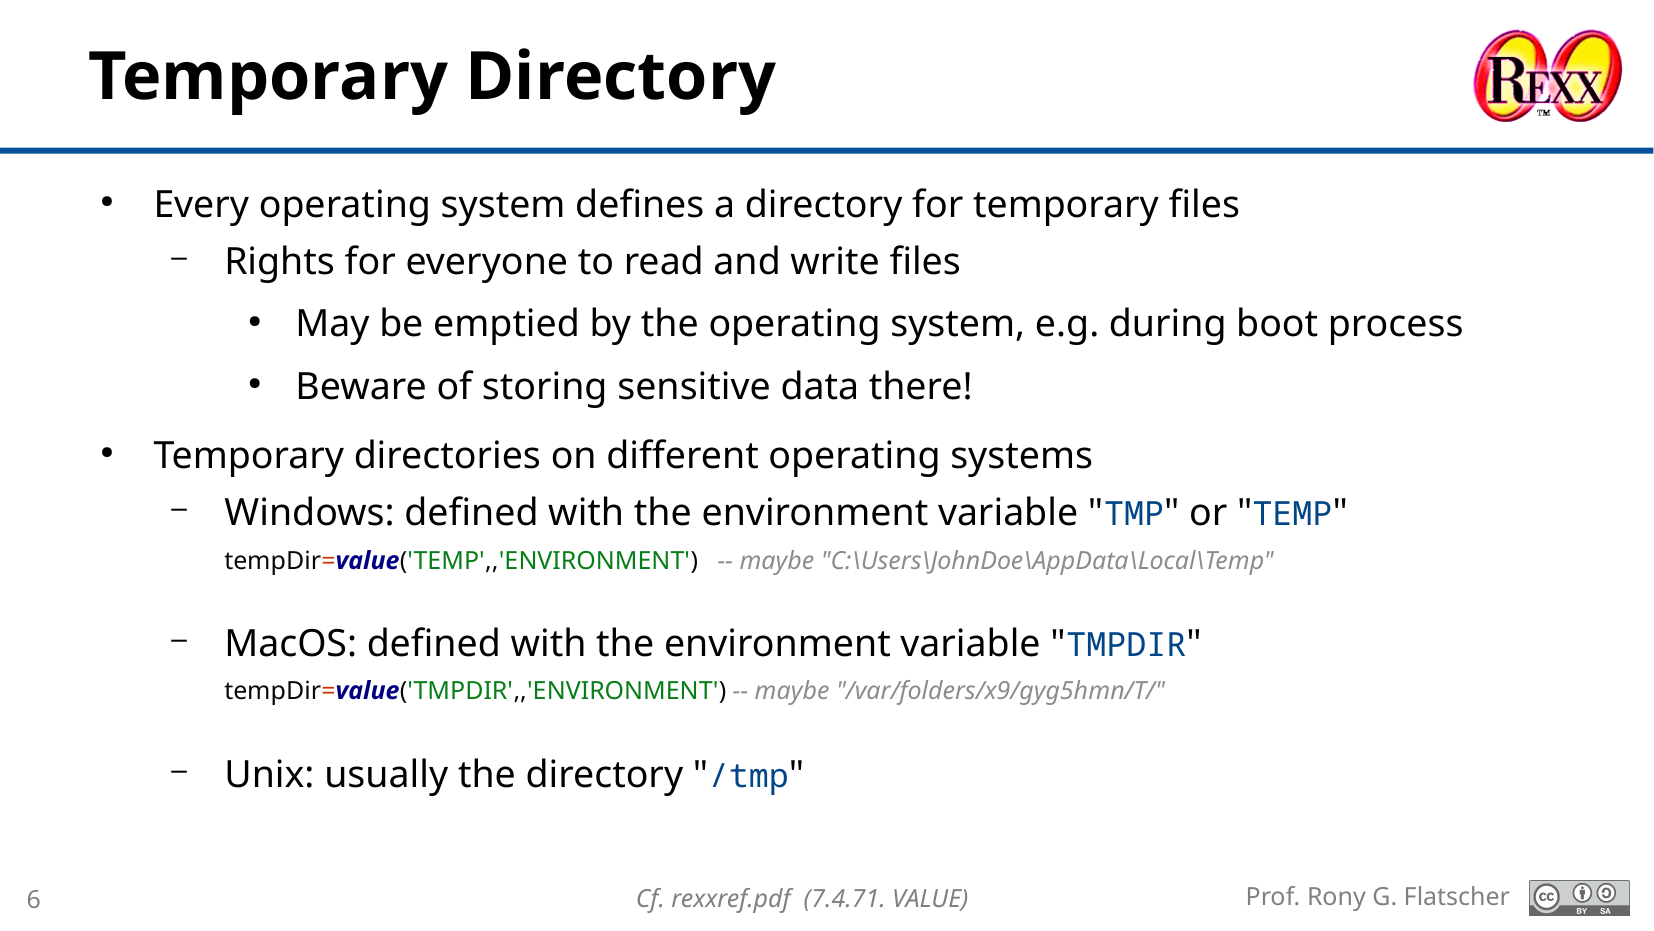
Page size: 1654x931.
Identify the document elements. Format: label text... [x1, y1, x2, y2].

text_box Cf. rexxref.pdf (7.4.71. VALUE) [478, 873, 1126, 922]
title Temporary Directory [29, 0, 1654, 148]
list Every operating system defines a directory for temporary files Rights for everyone to read and write files May be emptied by the operating system, e.g. during boot process Beware of storing sensitive data there! Temporary directories on different operating systems Windows: defined with the environment variable "TMP" or "TEMP" tempDir=value('TEMP',,'ENVIRONMENT') -- maybe "C:\Users\JohnDoe\AppData\Local\Temp" MacOS: defined with the environment variable "TMPDIR" tempDir=value('TMPDIR',,'ENVIRONMENT') -- maybe "/var/folders/x9/gyg5hmn/T/" Unix: usually the directory "/tmp" [82, 177, 1576, 857]
